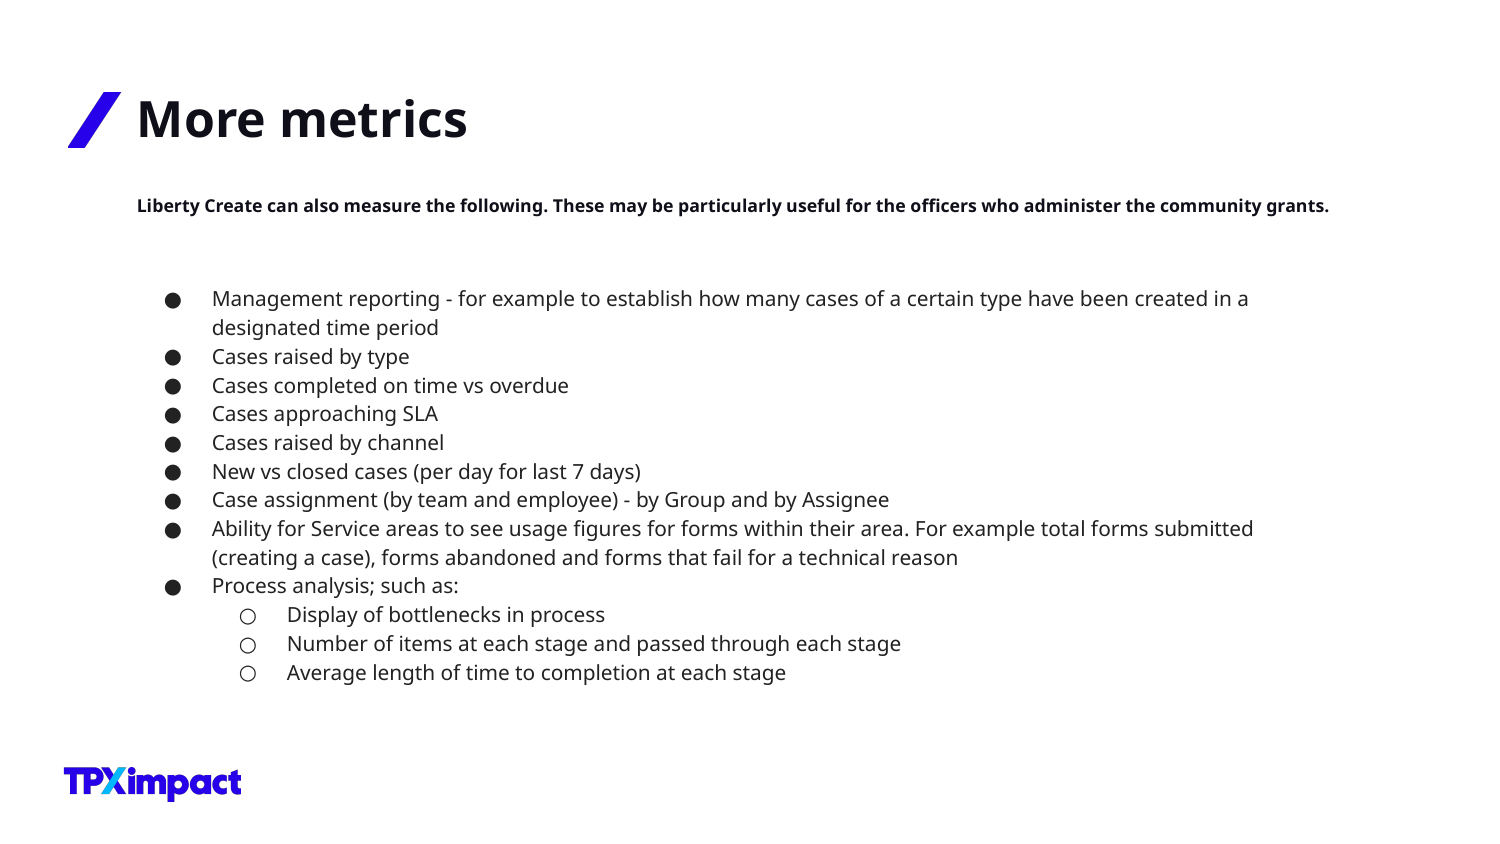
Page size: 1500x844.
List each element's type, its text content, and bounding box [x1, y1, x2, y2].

text_box Management reporting - for example to establish how many cases of a certain type have been created in a designated time period Cases raised by type Cases completed on time vs overdue Cases approaching SLA Cases raised by channel New vs closed cases (per day for last 7 days) Case assignment (by team and employee) - by Group and by Assignee Ability for Service areas to see usage figures for forms within their area. For example total forms submitted (creating a case), forms abandoned and forms that fail for a technical reason Process analysis; such as: Display of bottlenecks in process Number of items at each stage and passed through each stage Average length of time to completion at each stage [121, 267, 1325, 761]
picture [63, 767, 241, 802]
title Liberty Create can also measure the following. These may be particularly useful for the officers who administer the community grants. [121, 180, 1355, 246]
picture [67, 92, 121, 148]
title More metrics [121, 72, 1449, 167]
